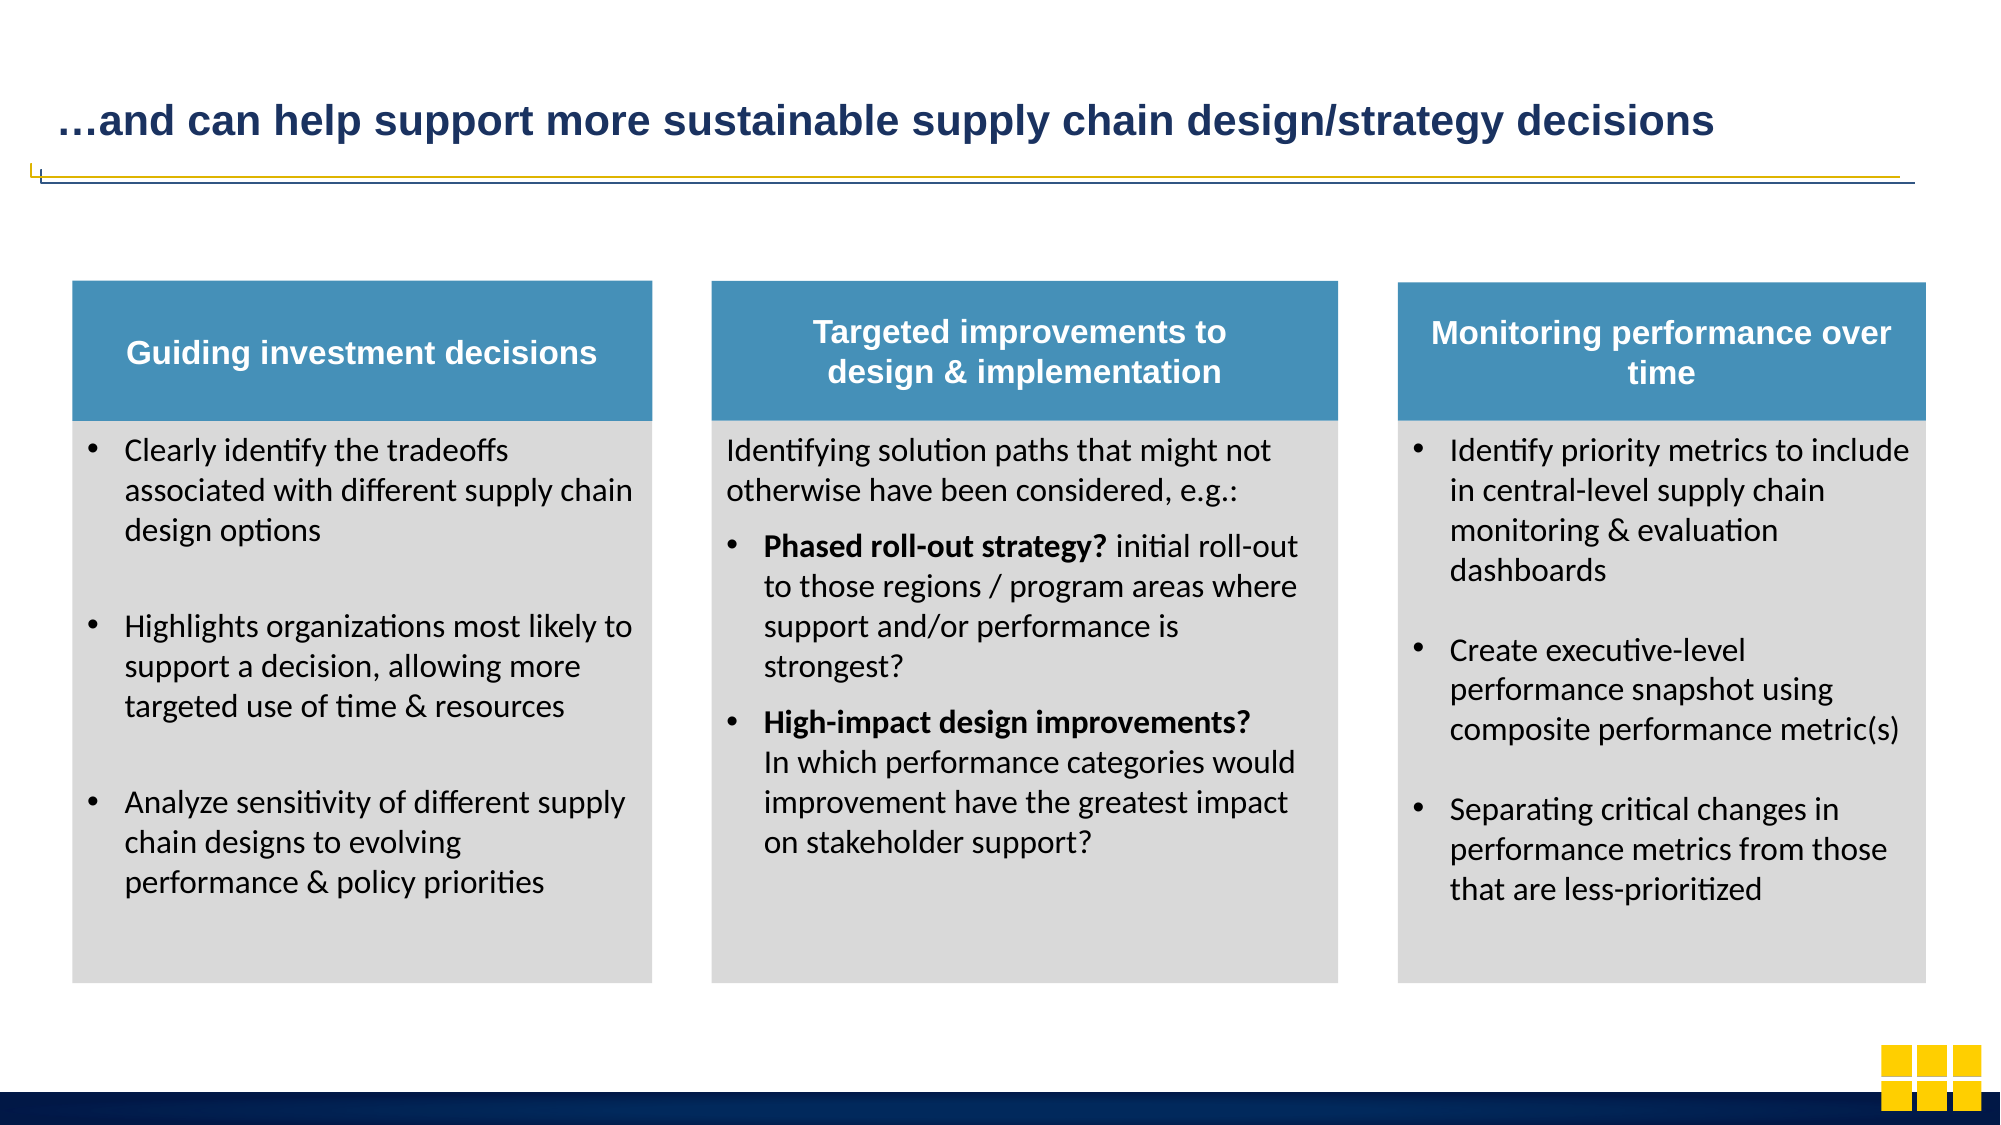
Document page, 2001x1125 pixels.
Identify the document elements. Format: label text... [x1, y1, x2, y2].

picture [0, 1092, 2000, 1125]
text_box Identify priority metrics to include in central-level supply chain monitoring & evaluation dashboards Create executive-level performance snapshot using composite performance metric(s) Separating critical changes in performance metrics from those that are less-prioritized [1397, 421, 1926, 984]
text_box Identifying solution paths that might not otherwise have been considered, e.g.: Phased roll-out strategy? initial roll-out to those regions / program areas where support and/or performance is strongest? High-impact design improvements? In which performance categories would improvement have the greatest impact on stakeholder support? [711, 421, 1339, 984]
text_box Clearly identify the tradeoffs associated with different supply chain design options Highlights organizations most likely to support a decision, allowing more targeted use of time & resources Analyze sensitivity of different supply chain designs to evolving performance & policy priorities [72, 421, 653, 984]
text_box Targeted improvements to design & implementation [711, 280, 1339, 421]
text_box Monitoring performance over time [1397, 282, 1926, 421]
text_box Guiding investment decisions [72, 280, 653, 421]
title …and can help support more sustainable supply chain design/strategy decisions [41, 65, 1908, 171]
